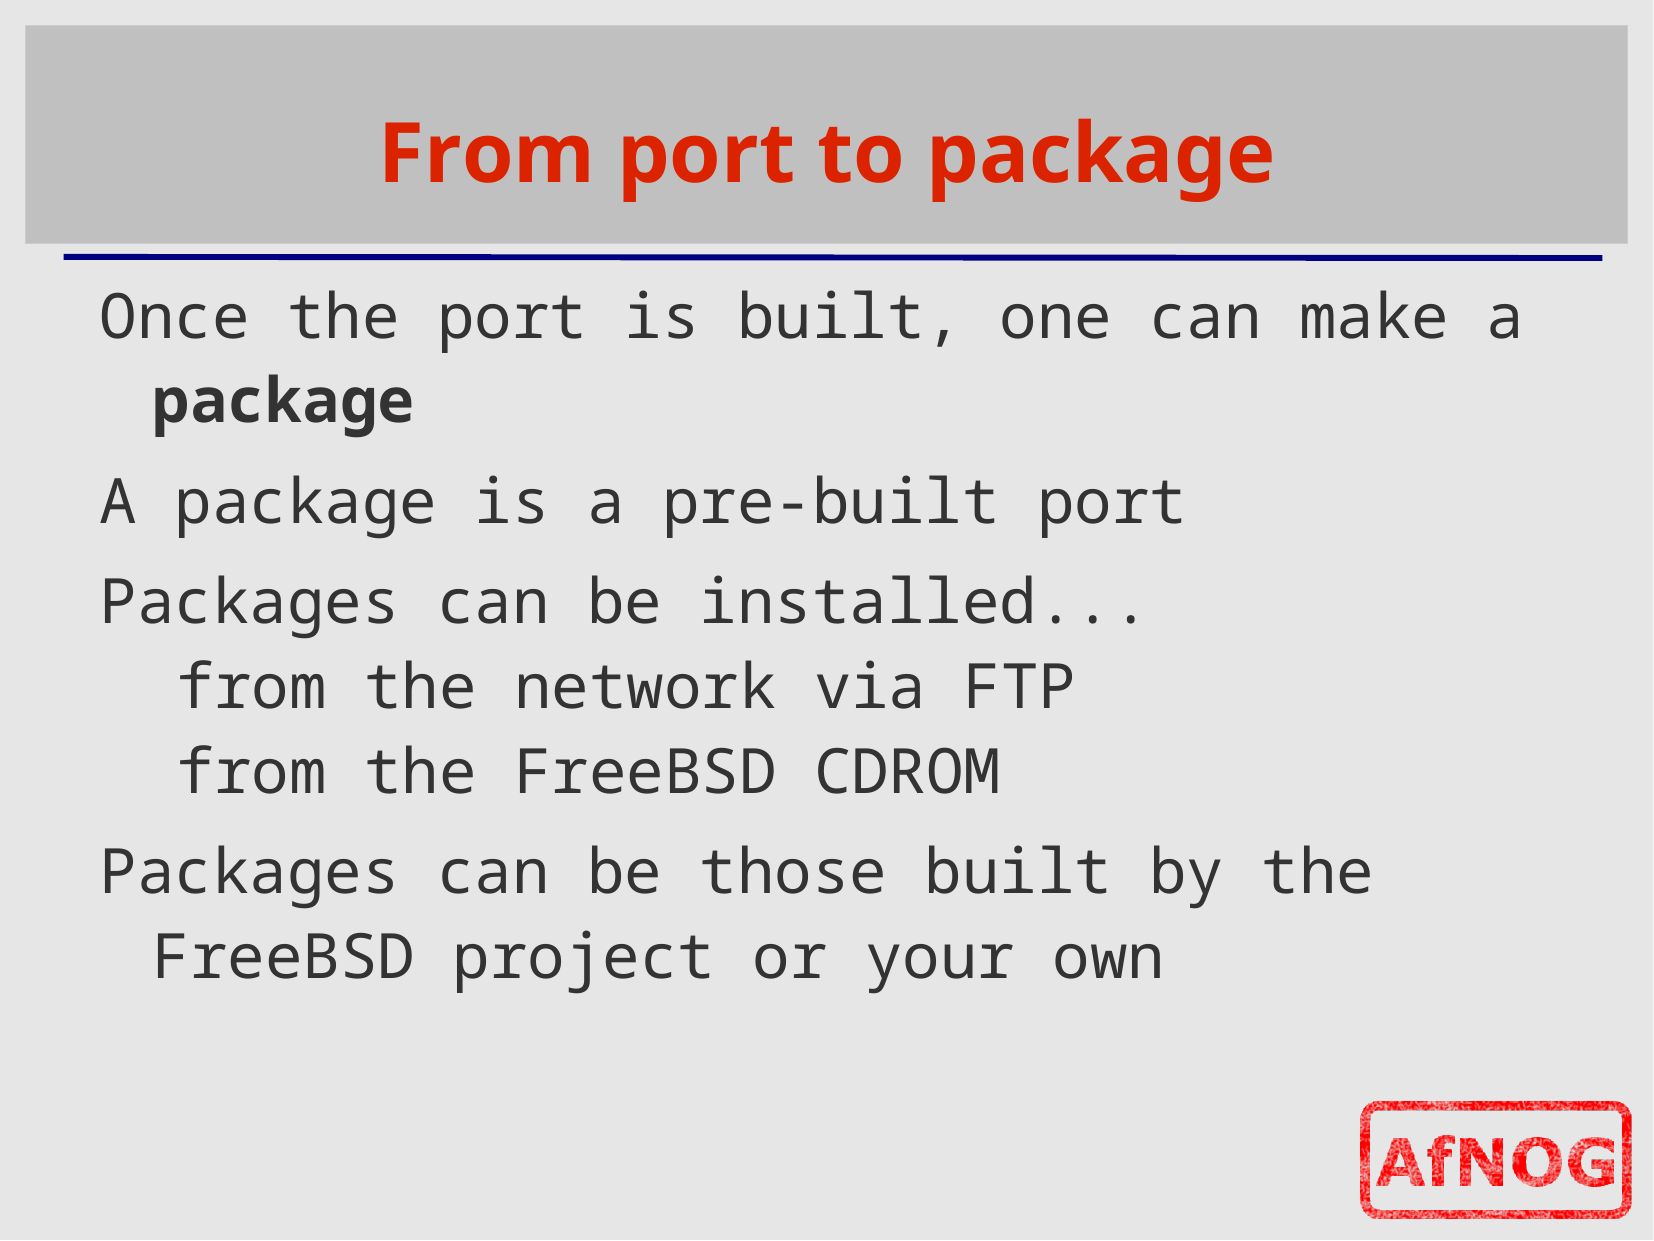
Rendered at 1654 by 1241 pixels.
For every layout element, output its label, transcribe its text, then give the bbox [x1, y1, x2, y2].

picture [1360, 1100, 1632, 1219]
list Once the port is built, one can make a package A package is a pre-built port Packages can be installed... from the network via FTP from the FreeBSD CDROM Packages can be those built by the FreeBSD project or your own [82, 271, 1607, 1082]
title From port to package [121, 46, 1534, 254]
